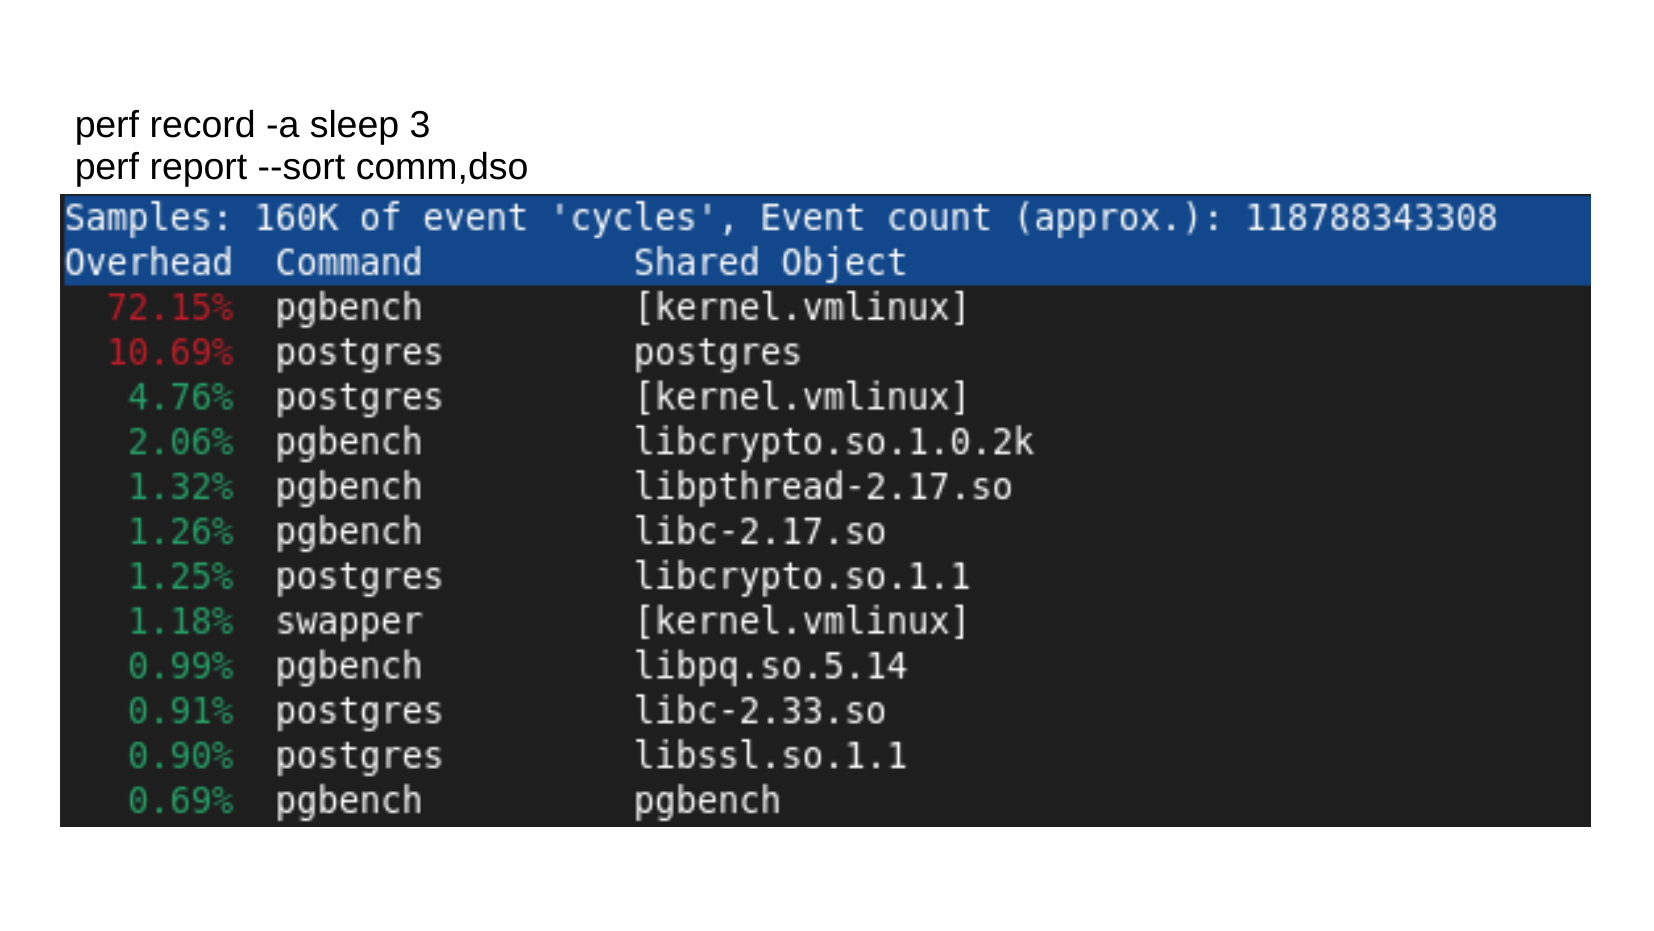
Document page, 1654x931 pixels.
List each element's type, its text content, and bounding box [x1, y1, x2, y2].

text_box perf record -a sleep 3 perf report --sort comm,dso [60, 96, 1556, 194]
picture [60, 194, 1591, 827]
